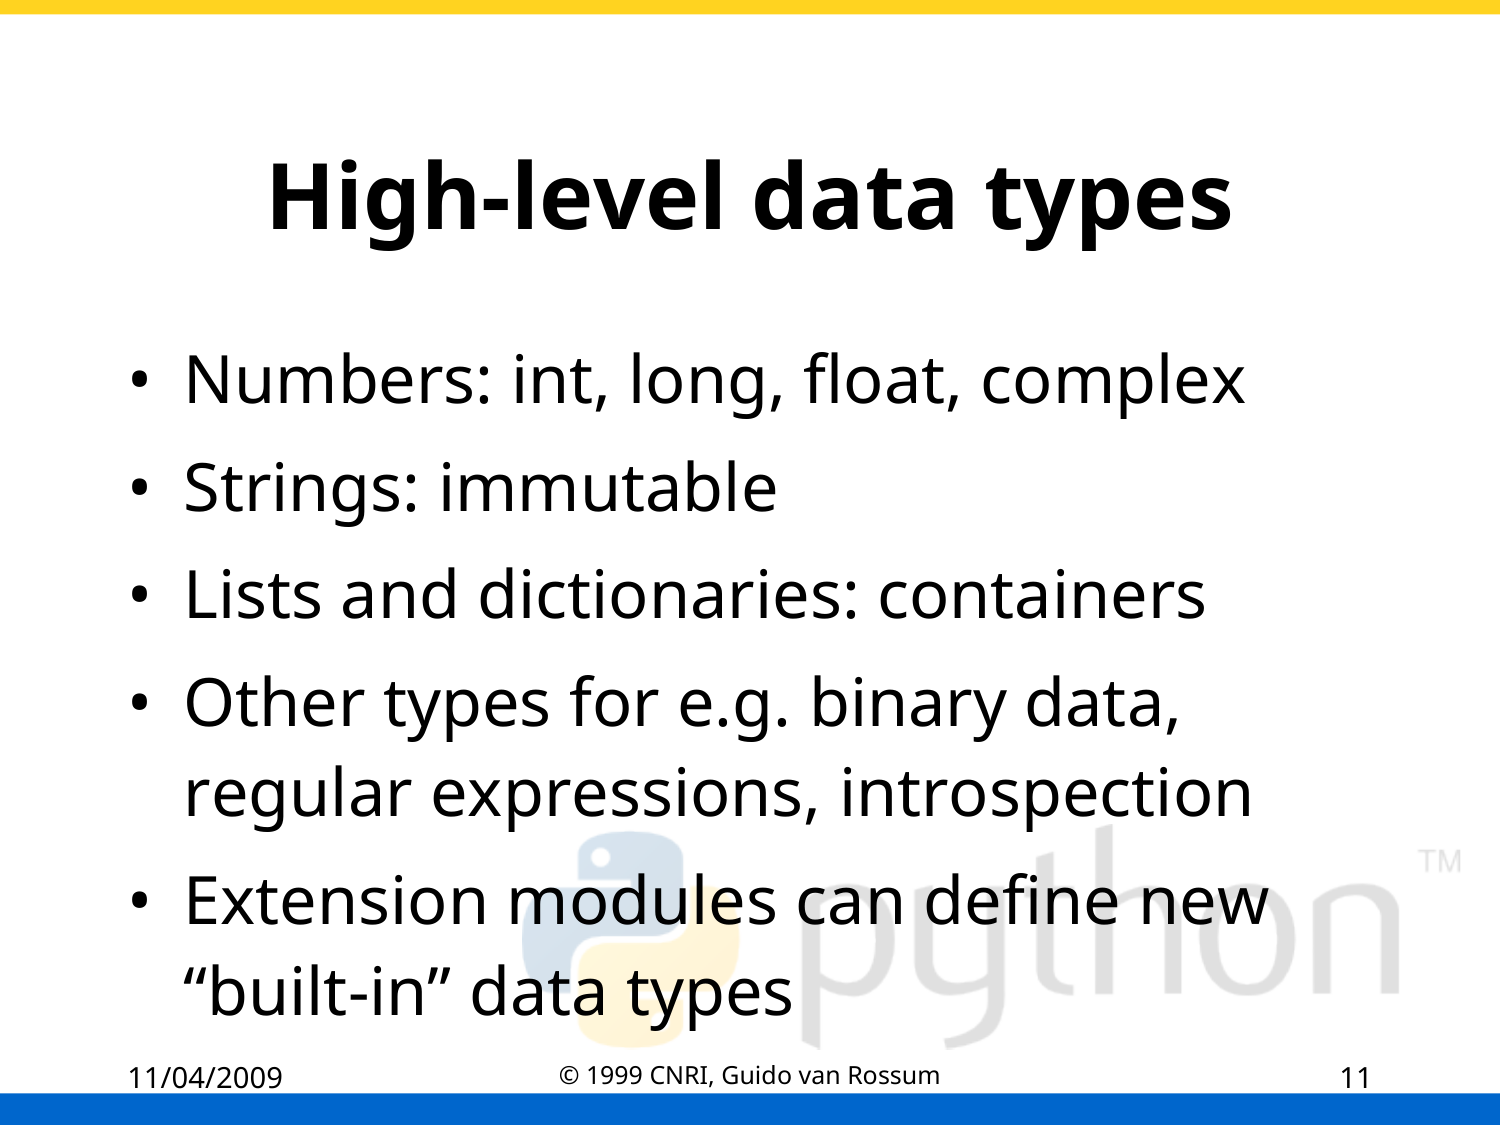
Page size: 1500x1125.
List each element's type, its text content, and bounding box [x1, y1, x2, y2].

title High-level data types [112, 99, 1388, 288]
list Numbers: int, long, float, complex Strings: immutable Lists and dictionaries: containers Other types for e.g. binary data, regular expressions, introspection Extension modules can define new “built-in” data types [112, 324, 1388, 1001]
